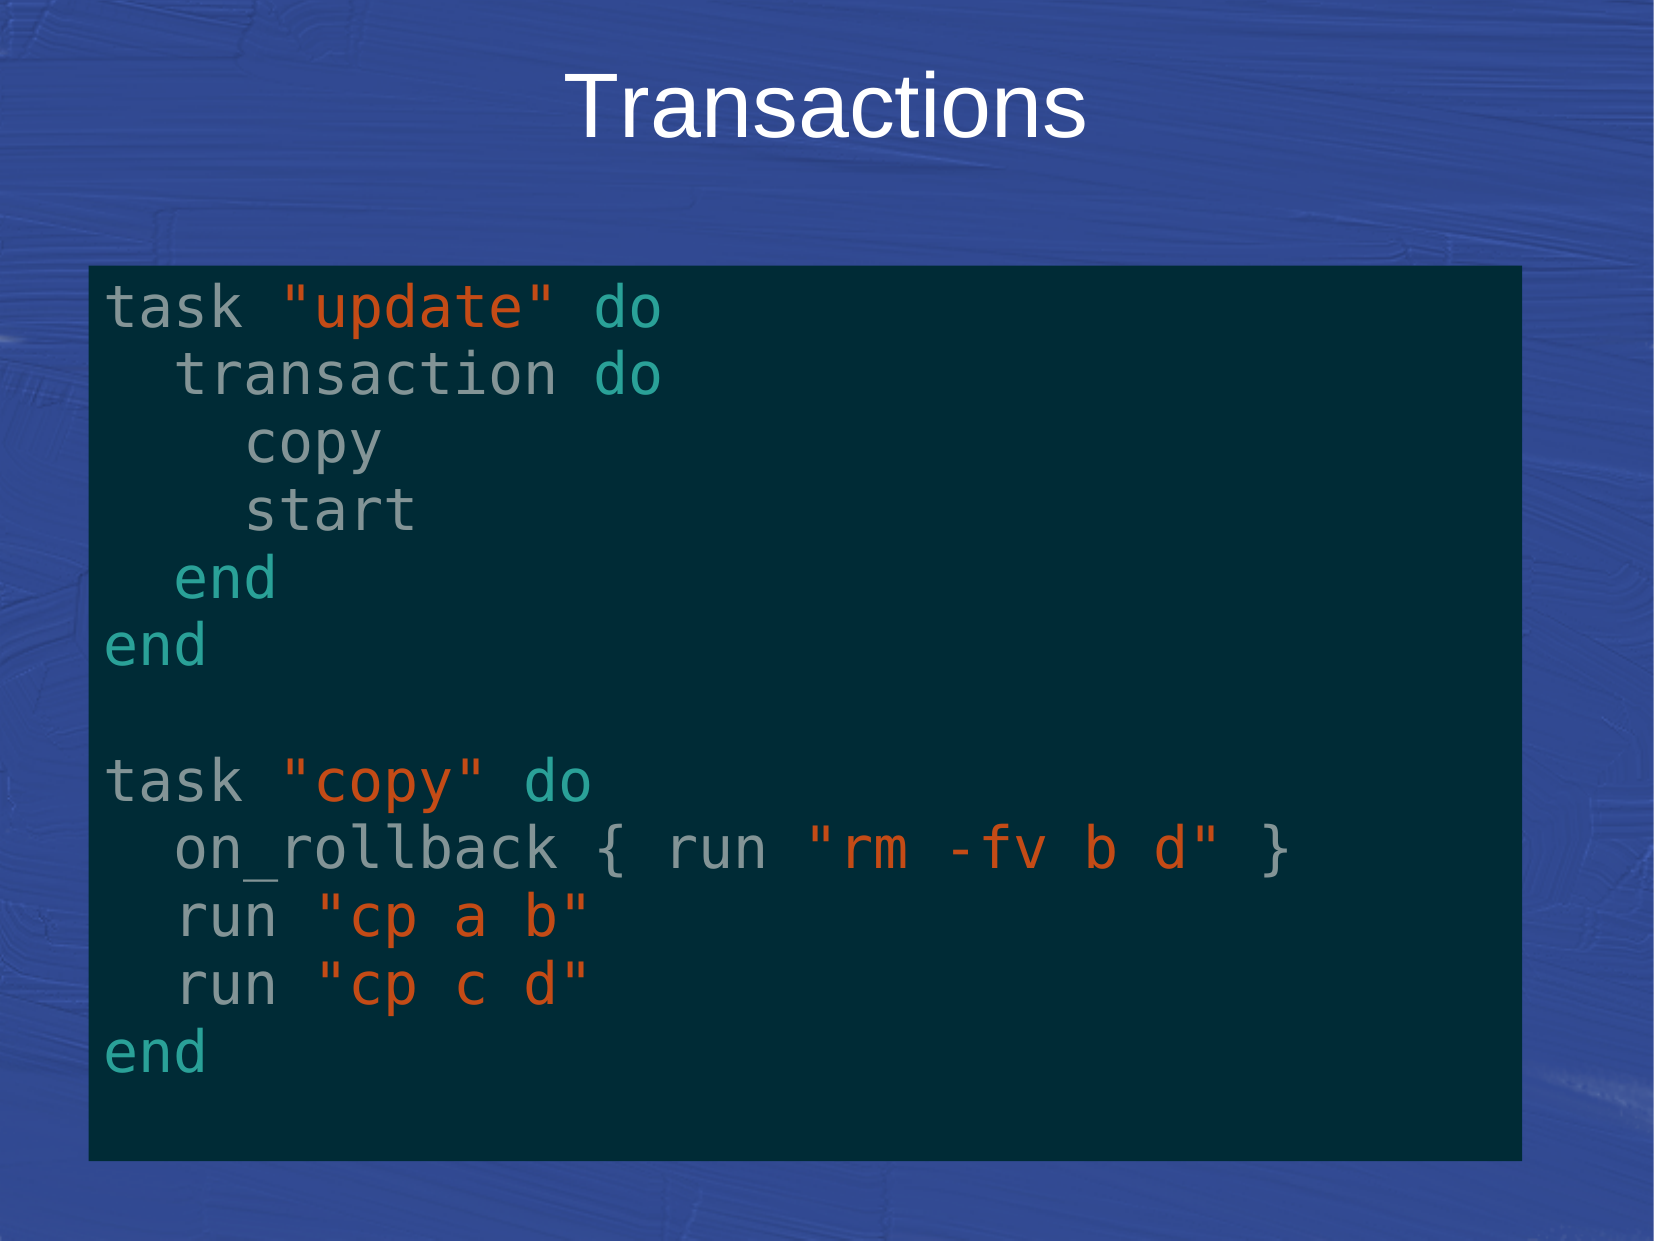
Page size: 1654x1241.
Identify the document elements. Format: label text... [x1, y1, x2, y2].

picture [0, 0, 1654, 1241]
text_box task "update" do transaction do copy start end end task "copy" do on_rollback { run "rm -fv b d" } run "cp a b" run "cp c d" end [88, 265, 1523, 1162]
title Transactions [82, 9, 1571, 202]
